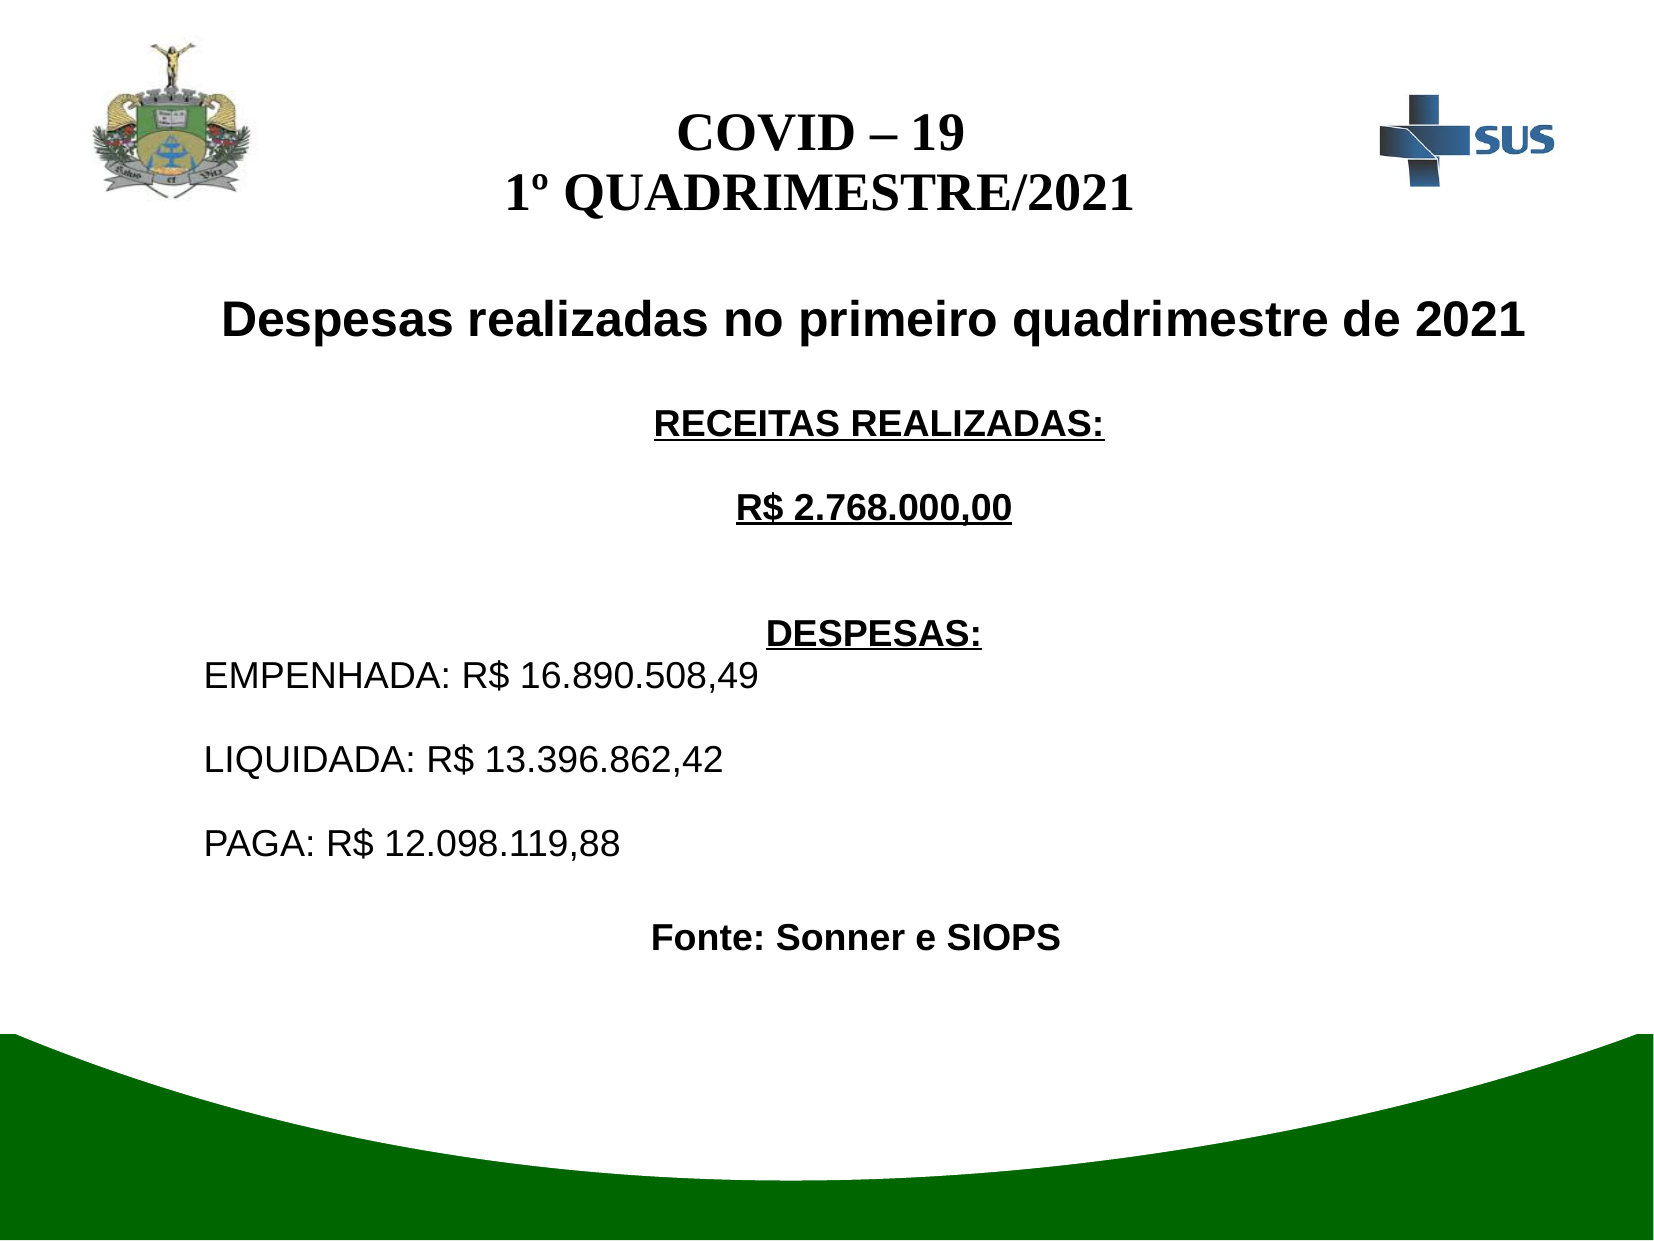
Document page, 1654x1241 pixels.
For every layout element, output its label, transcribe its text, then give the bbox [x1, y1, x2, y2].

picture [1379, 94, 1560, 187]
text_box Despesas realizadas no primeiro quadrimestre de 2021 RECEITAS REALIZADAS: R$ 2.768.000,00 DESPESAS: EMPENHADA: R$ 16.890.508,49 LIQUIDADA: R$ 13.396.862,42 PAGA: R$ 12.098.119,88 [188, 283, 1560, 880]
text_box [0, 1027, 1654, 1241]
text_box COVID – 19 1º QUADRIMESTRE/2021 [295, 94, 1347, 230]
text_box Fonte: Sonner e SIOPS [555, 909, 1158, 968]
picture [82, 35, 260, 213]
